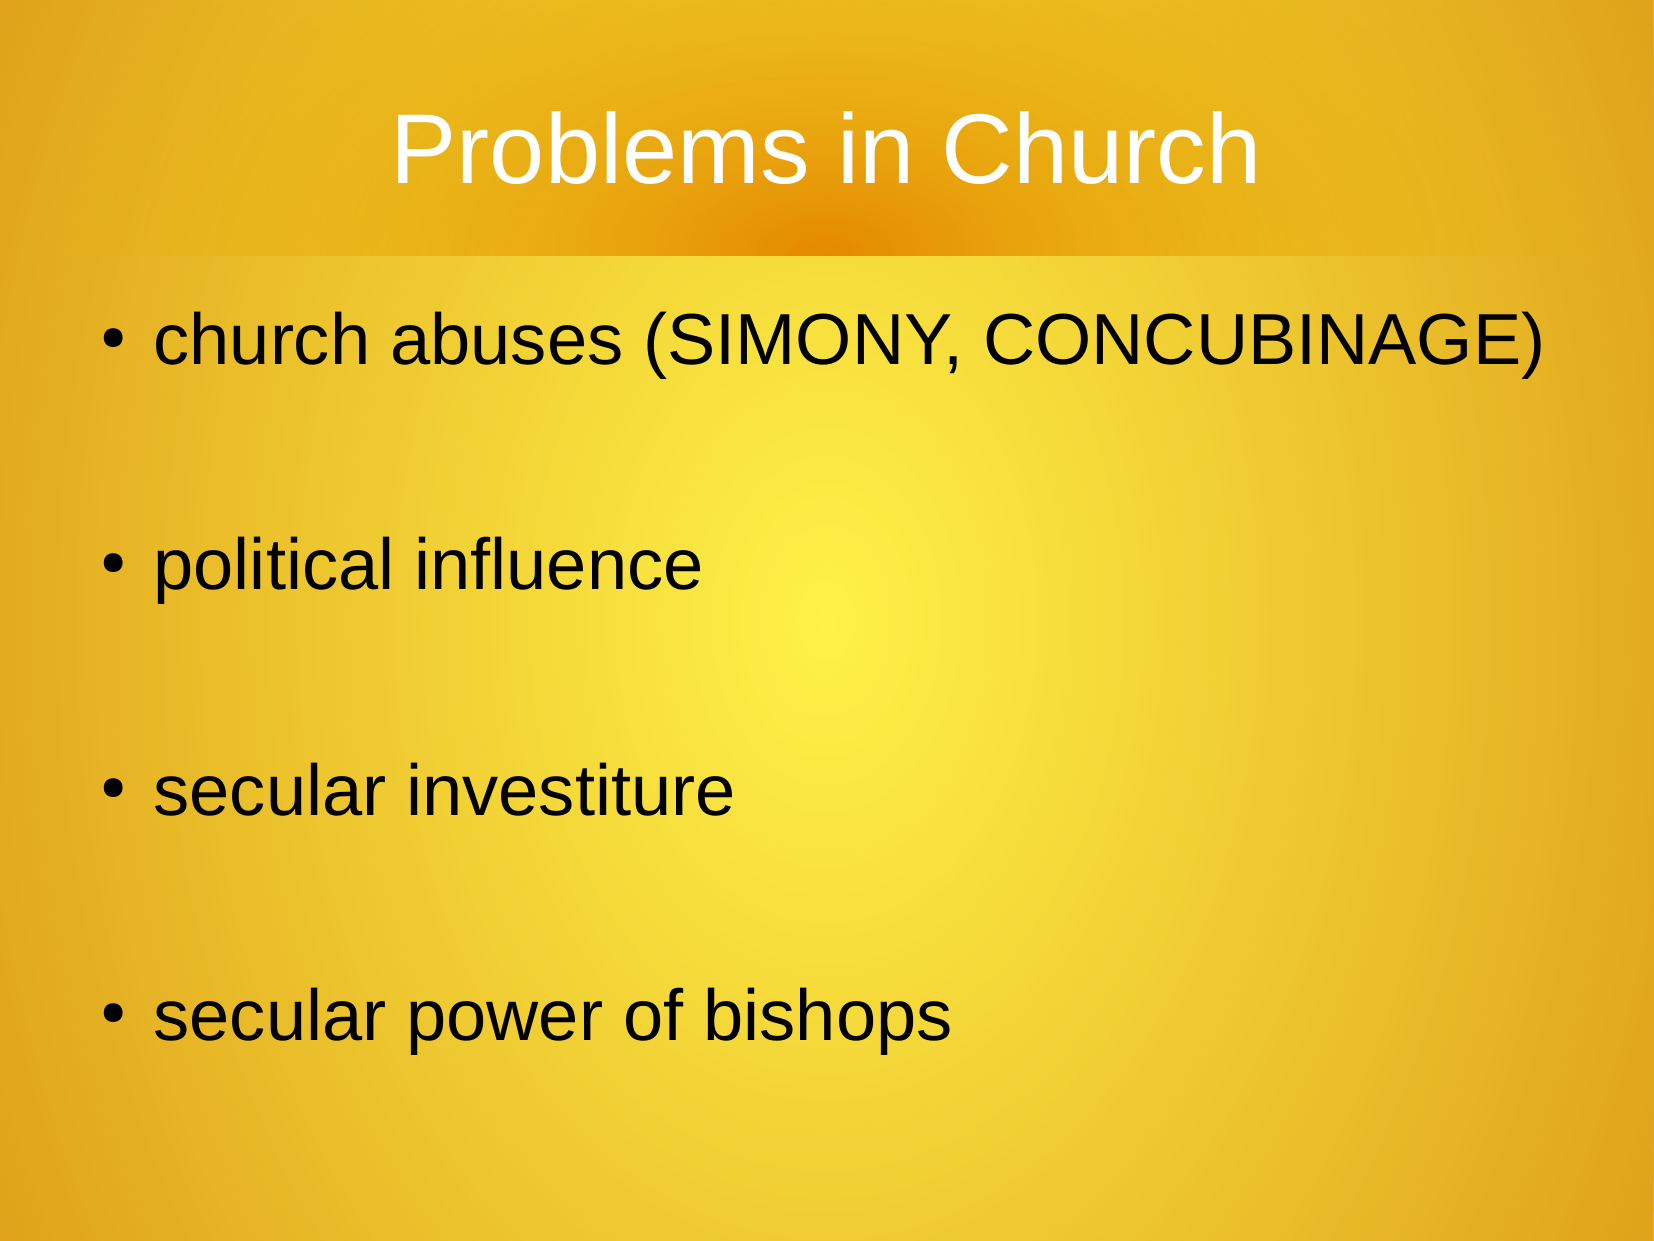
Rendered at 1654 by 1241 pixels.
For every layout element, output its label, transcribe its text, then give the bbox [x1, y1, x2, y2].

list church abuses (SIMONY, CONCUBINAGE) political influence secular investiture secular power of bishops [82, 299, 1571, 1019]
title Problems in Church [82, 47, 1571, 252]
